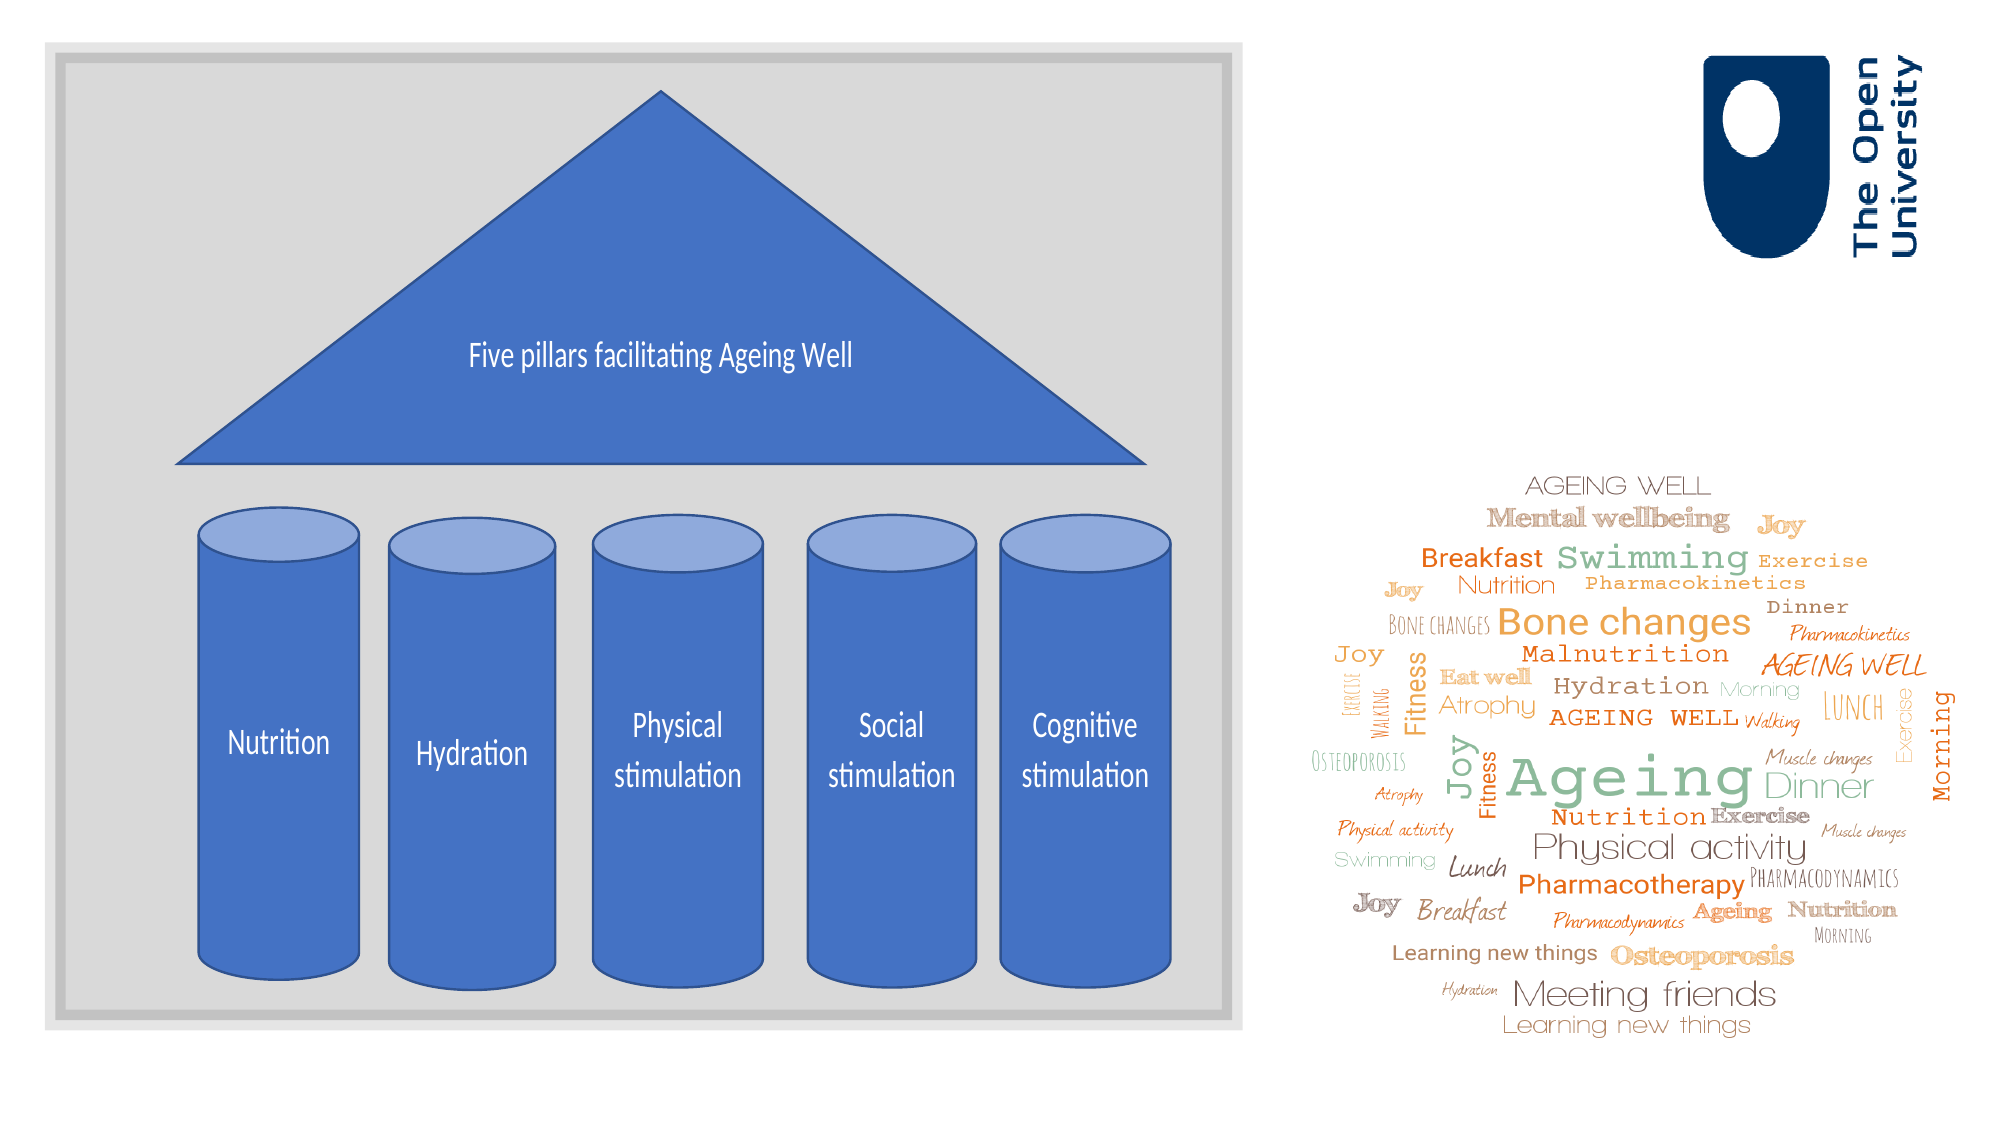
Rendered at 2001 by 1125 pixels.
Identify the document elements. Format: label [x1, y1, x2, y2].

picture [77, 85, 1214, 998]
picture [1702, 52, 1923, 262]
picture [1282, 441, 1974, 1073]
text_box [55, 53, 1232, 1020]
